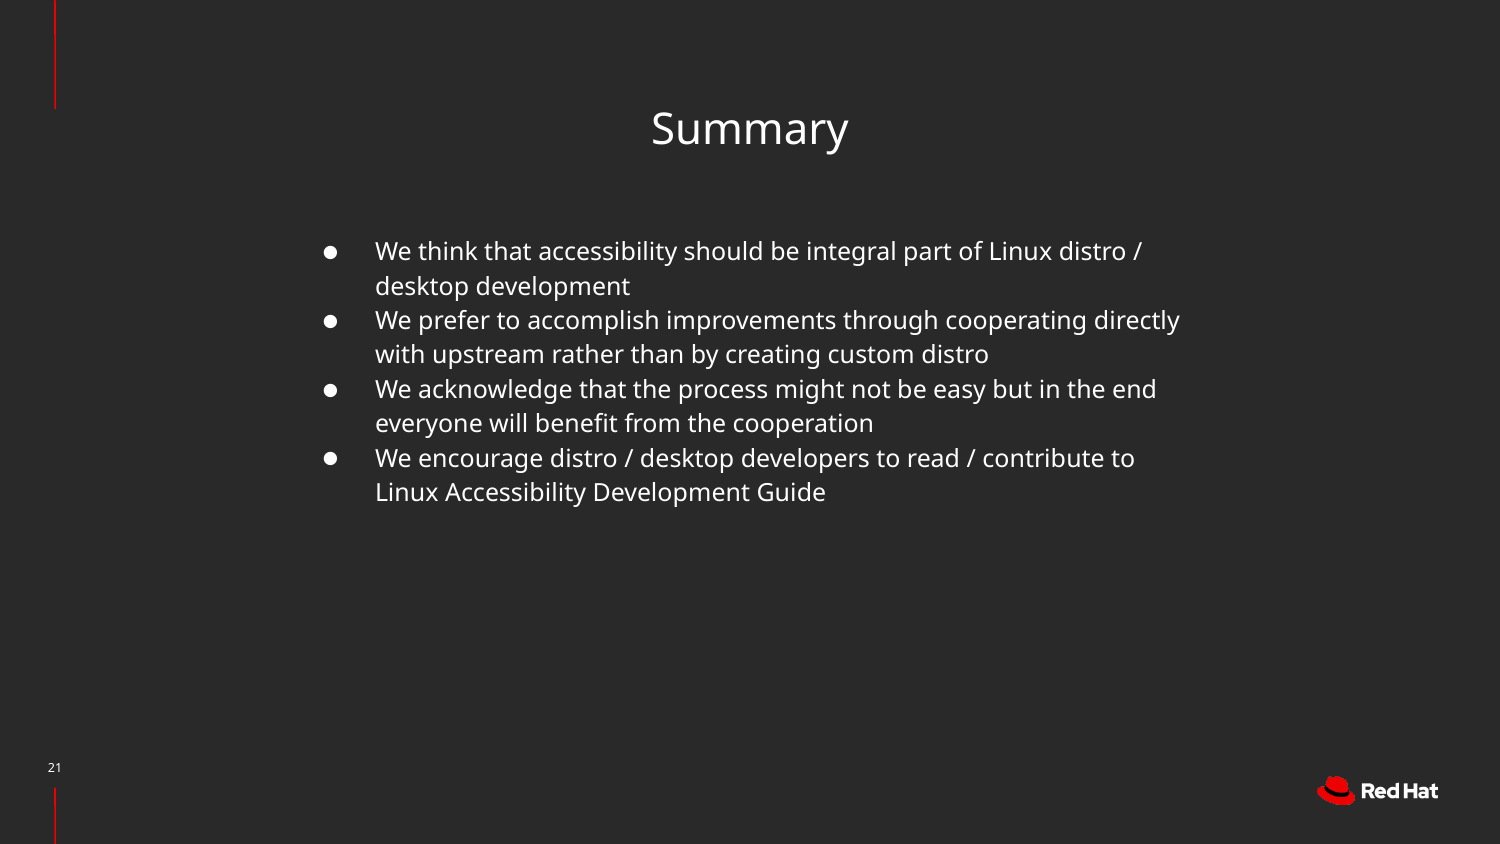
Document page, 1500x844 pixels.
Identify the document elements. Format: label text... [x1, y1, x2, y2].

slide_number <číslo> [10, 759, 101, 777]
picture [1317, 776, 1438, 805]
title Summary [108, 85, 1392, 154]
list We think that accessibility should be integral part of Linux distro / desktop development We prefer to accomplish improvements through cooperating directly with upstream rather than by creating custom distro We acknowledge that the process might not be easy but in the end everyone will benefit from the cooperation We encourage distro / desktop developers to read / contribute to Linux Accessibility Development Guide [300, 231, 1200, 706]
